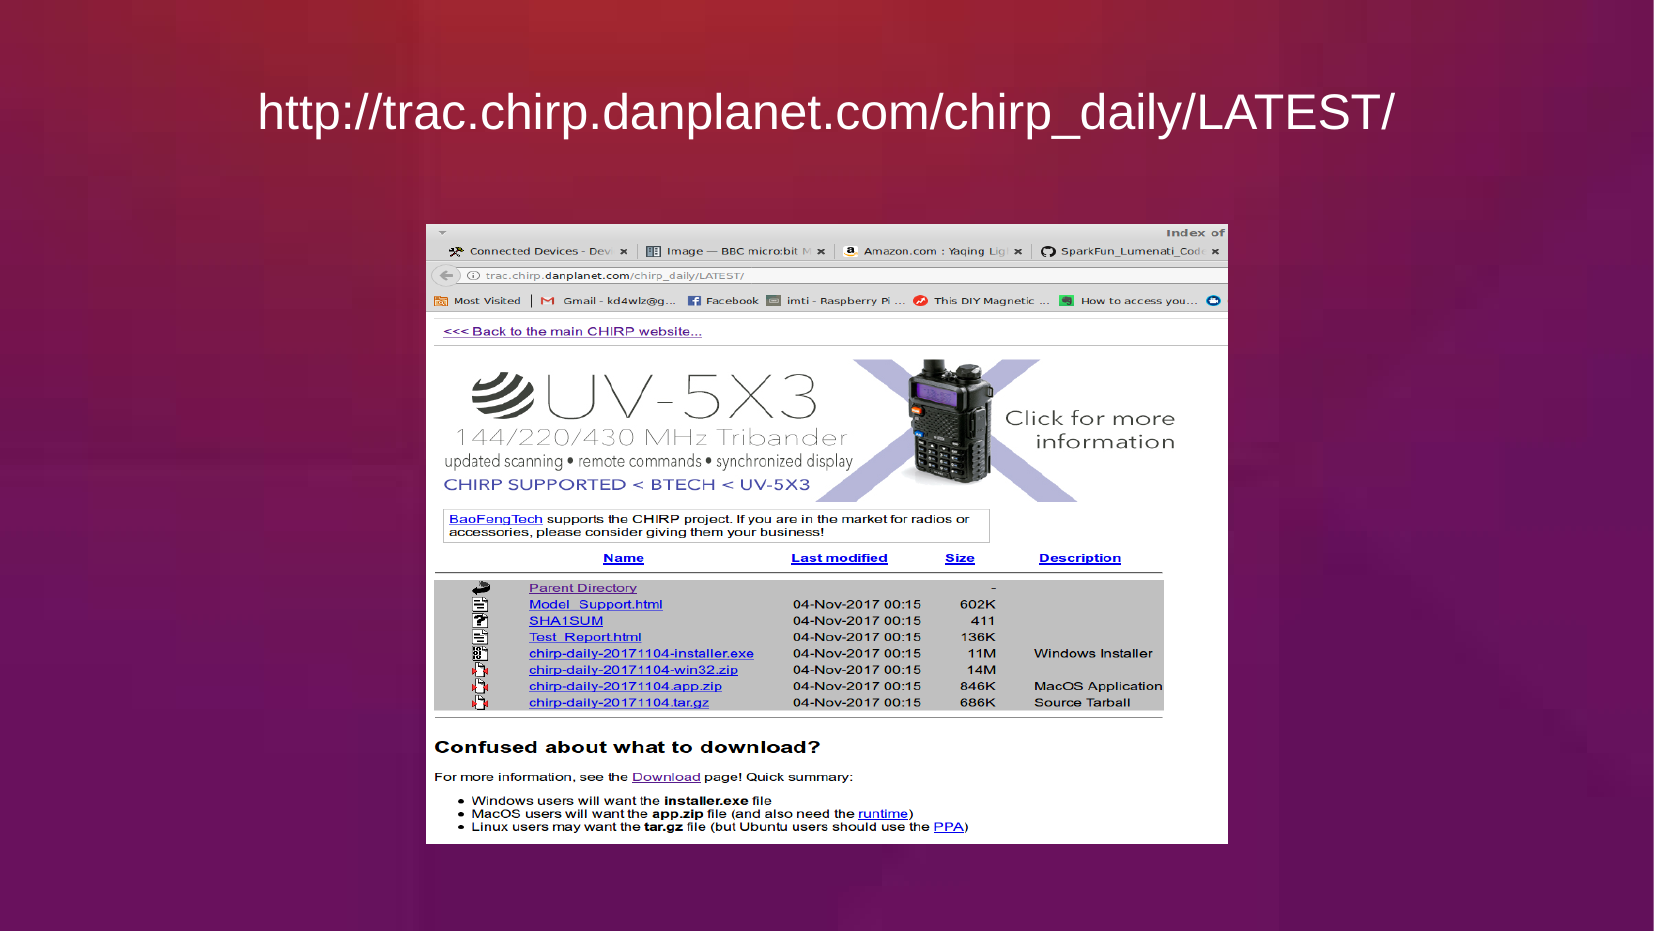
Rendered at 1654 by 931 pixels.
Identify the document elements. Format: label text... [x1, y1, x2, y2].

title http://trac.chirp.danplanet.com/chirp_daily/LATEST/ [82, 35, 1571, 189]
picture [0, 0, 1654, 931]
